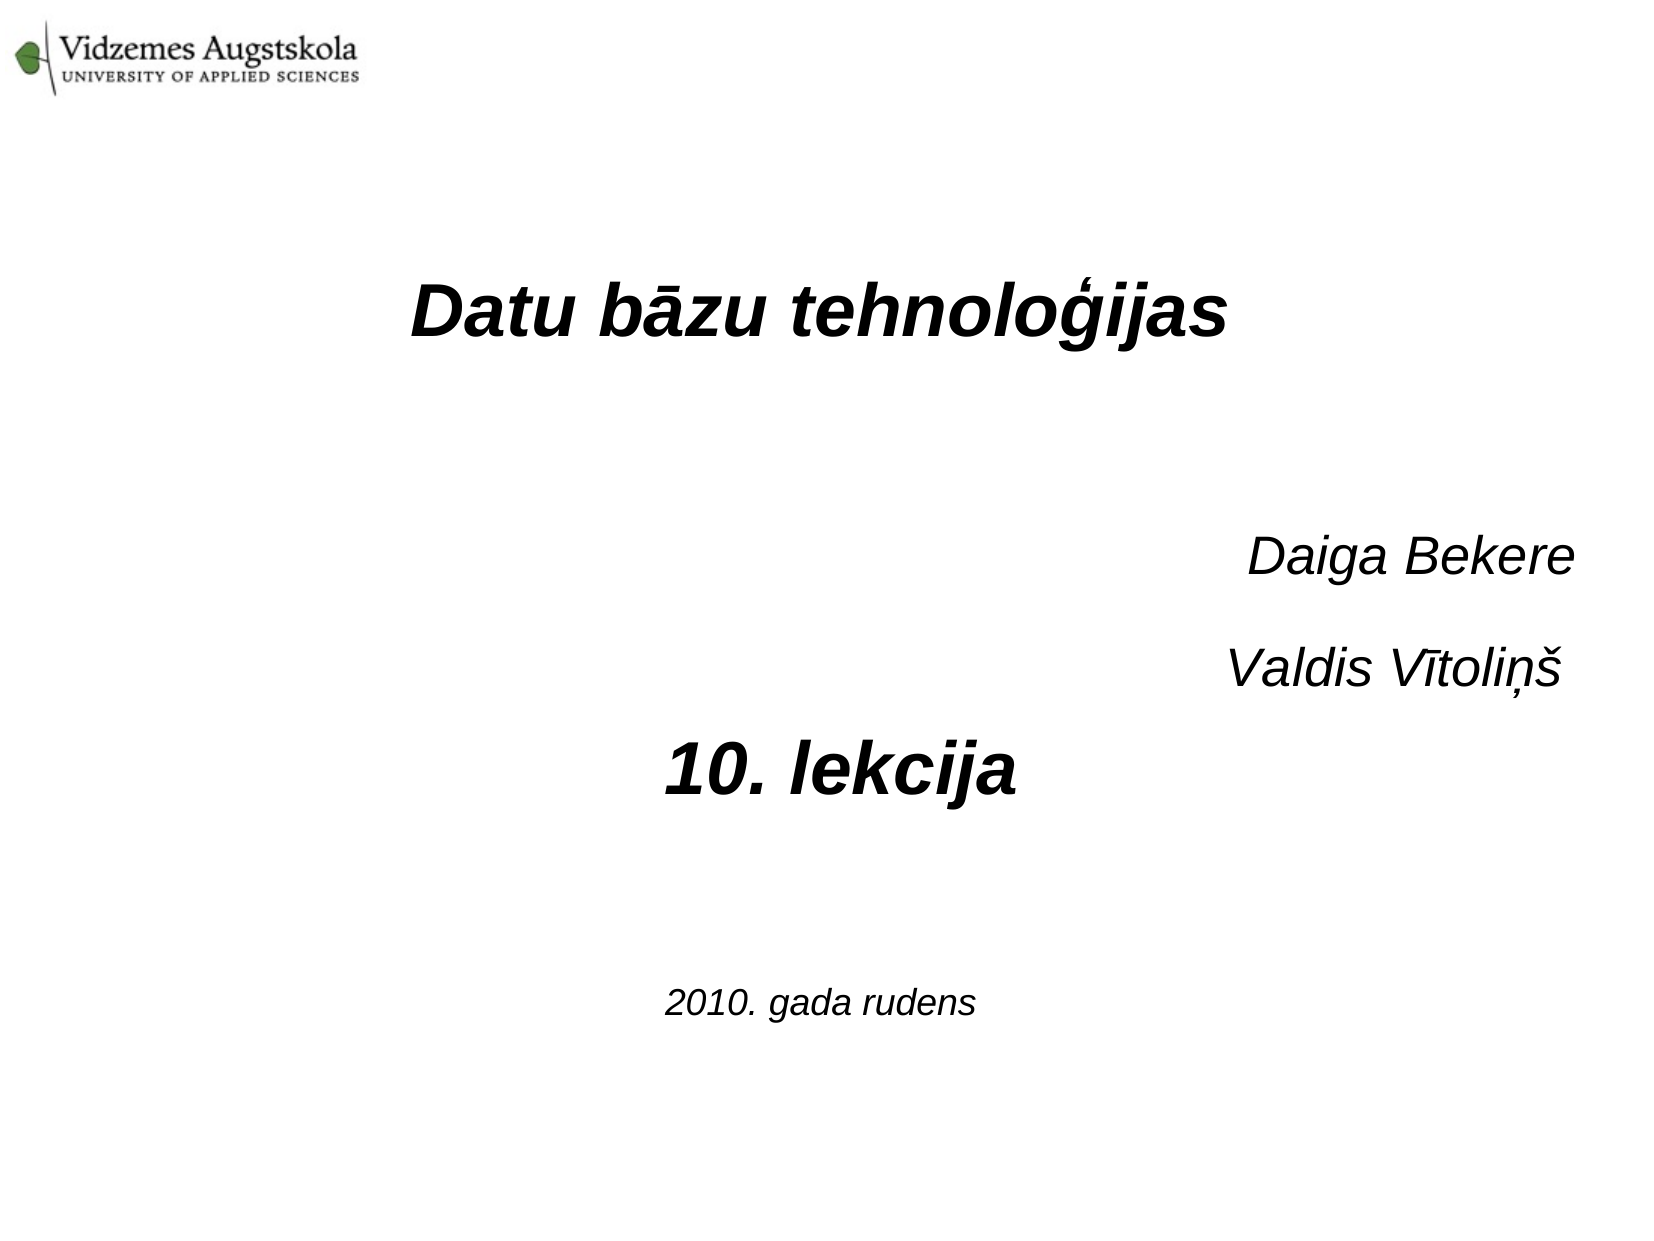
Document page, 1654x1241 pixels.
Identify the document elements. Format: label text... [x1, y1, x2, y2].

text_box 10. lekcija [649, 720, 1034, 819]
text_box 2010. gada rudens [141, 974, 1501, 1032]
title Datu bāzu tehnoloģijas [76, 235, 1565, 385]
picture [5, 2, 368, 113]
subtitle Daiga Bekere Valdis Vītoliņš [88, 527, 1577, 701]
